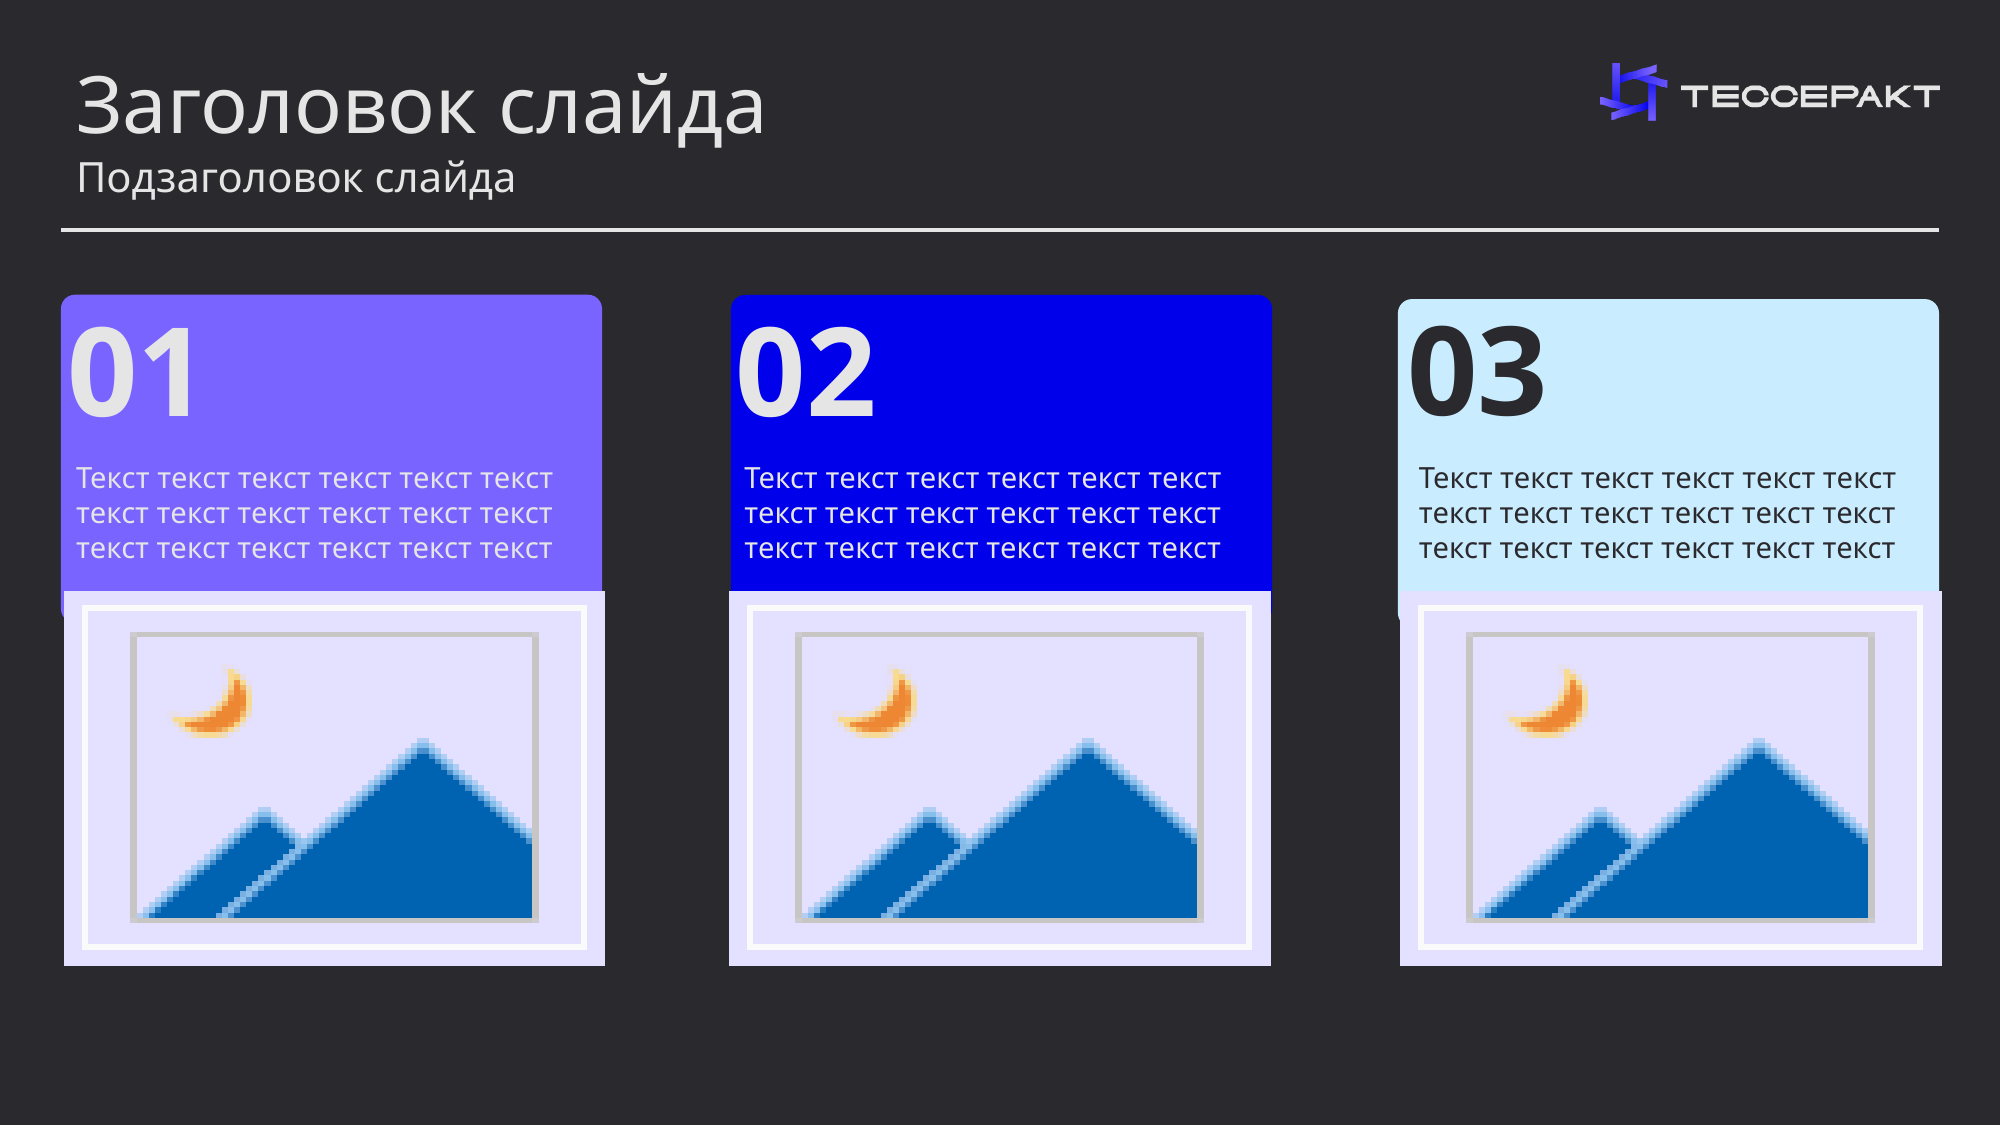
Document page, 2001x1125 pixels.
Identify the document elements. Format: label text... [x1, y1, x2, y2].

list 03 [1392, 285, 1667, 449]
text_box [730, 294, 1273, 615]
picture [1400, 590, 1942, 966]
list 01 [19, 285, 294, 450]
list Текст текст текст текст текст текст текст текст текст текст текст текст текст текст текст текст текст текст [1403, 451, 1945, 628]
picture [729, 590, 1271, 966]
picture [1600, 63, 1940, 121]
list Текст текст текст текст текст текст текст текст текст текст текст текст текст текст текст текст текст текст [60, 451, 603, 628]
list 02 [688, 285, 963, 450]
title Заголовок слайда [60, 63, 1445, 159]
list Подзаголовок слайда [60, 152, 768, 237]
text_box [1397, 299, 1940, 621]
list Текст текст текст текст текст текст текст текст текст текст текст текст текст текст текст текст текст текст [729, 451, 1271, 590]
text_box [60, 294, 603, 451]
picture [64, 590, 606, 966]
